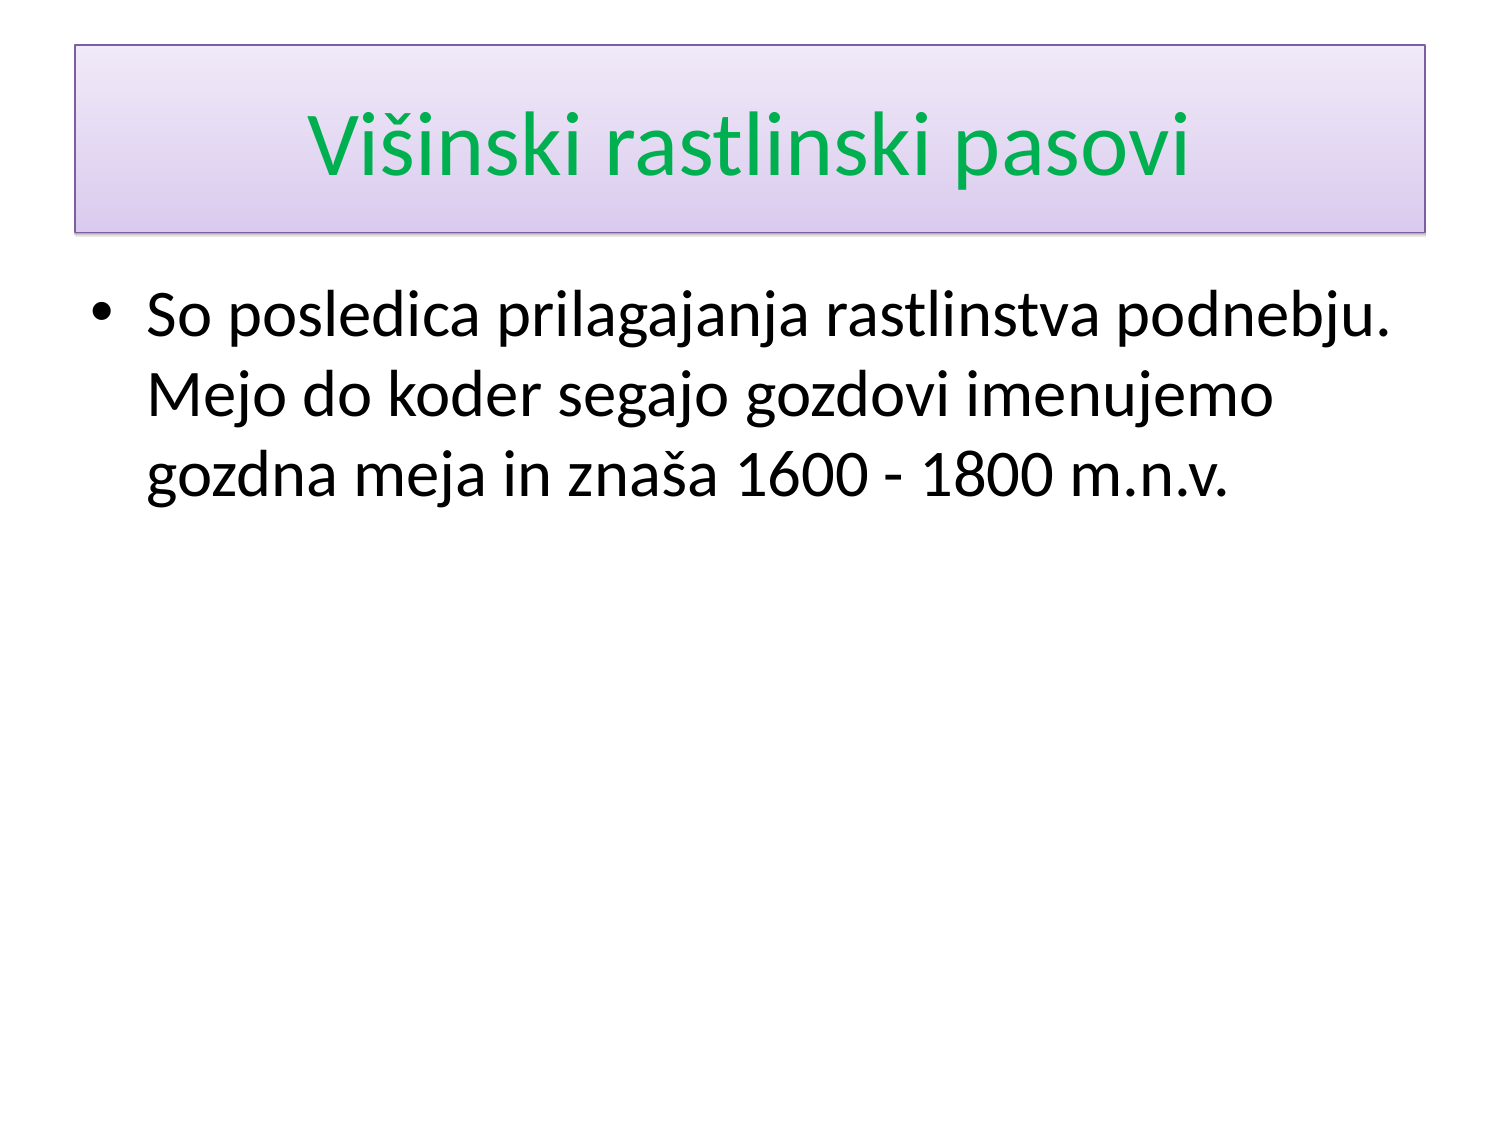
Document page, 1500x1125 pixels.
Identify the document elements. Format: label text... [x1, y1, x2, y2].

title Višinski rastlinski pasovi [75, 45, 1425, 233]
list So posledica prilagajanja rastlinstva podnebju. Mejo do koder segajo gozdovi imenujemo gozdna meja in znaša 1600 - 1800 m.n.v. [75, 262, 1425, 1005]
